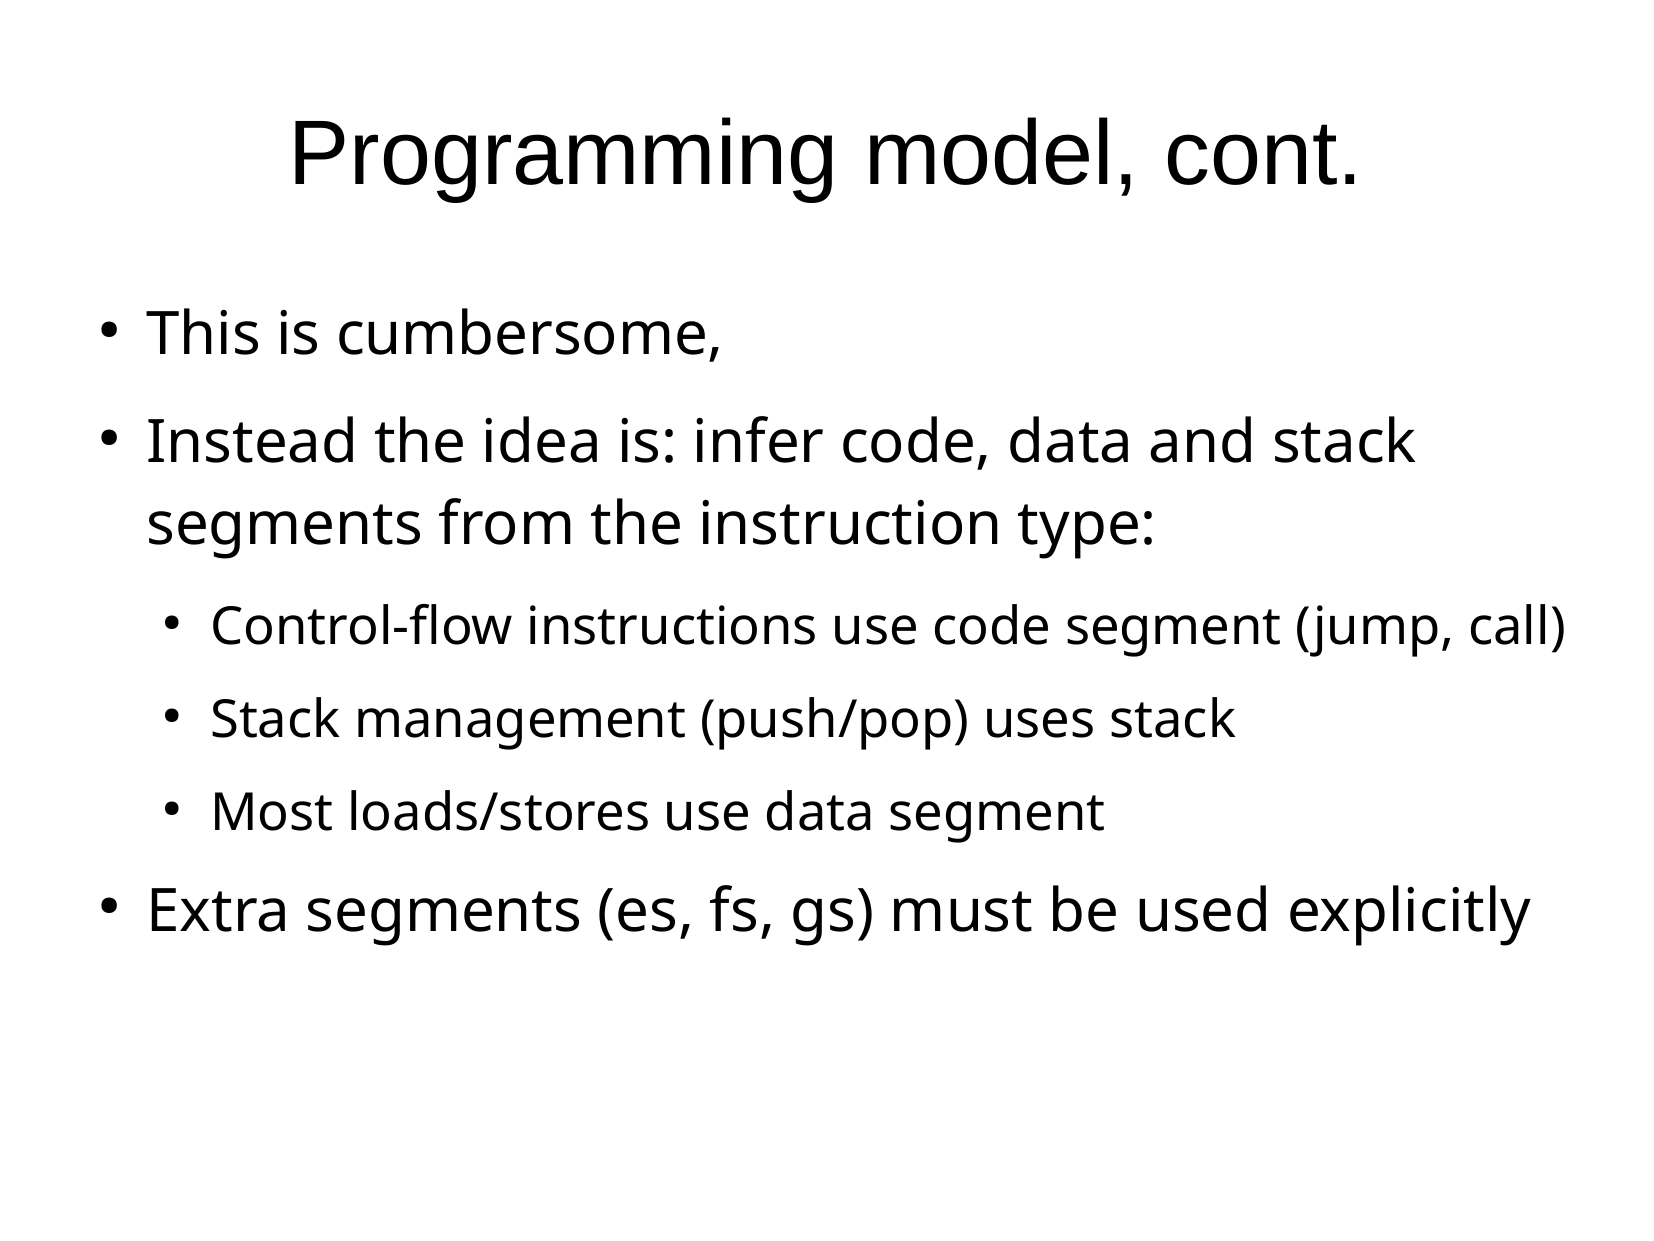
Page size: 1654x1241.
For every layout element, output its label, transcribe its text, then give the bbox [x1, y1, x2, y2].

list This is cumbersome, Instead the idea is: infer code, data and stack segments from the instruction type: Control-flow instructions use code segment (jump, call) Stack management (push/pop) uses stack Most loads/stores use data segment Extra segments (es, fs, gs) must be used explicitly [82, 290, 1571, 1010]
title Programming model, cont. [82, 49, 1571, 257]
